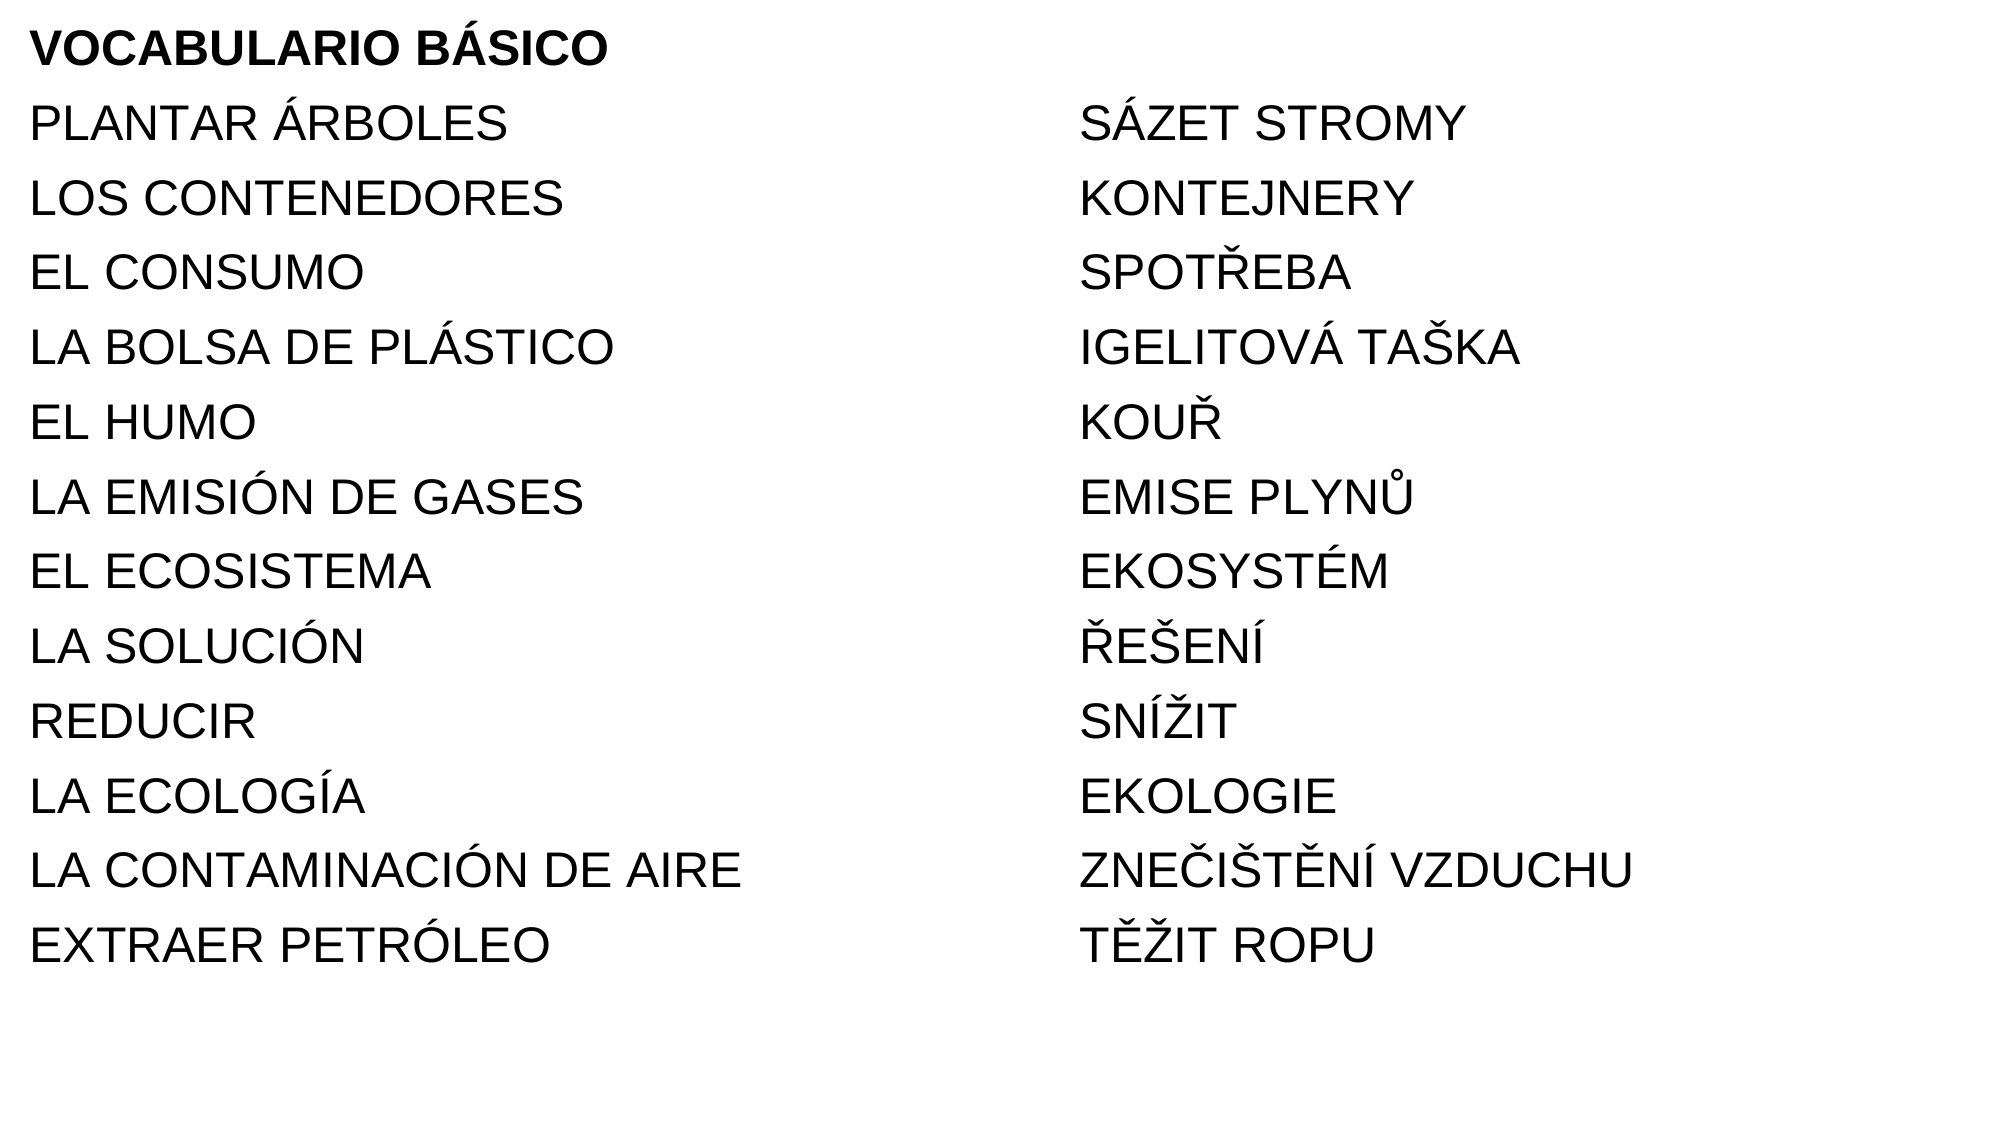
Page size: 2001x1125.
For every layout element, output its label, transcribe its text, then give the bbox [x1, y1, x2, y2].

list VOCABULARIO BÁSICO PLANTAR ÁRBOLES SÁZET STROMY LOS CONTENEDORES KONTEJNERY EL CONSUMO SPOTŘEBA LA BOLSA DE PLÁSTICO IGELITOVÁ TAŠKA EL HUMO KOUŘ LA EMISIÓN DE GASES EMISE PLYNŮ EL ECOSISTEMA EKOSYSTÉM LA SOLUCIÓN ŘEŠENÍ REDUCIR SNÍŽIT LA ECOLOGÍA EKOLOGIE LA CONTAMINACIÓN DE AIRE ZNEČIŠTĚNÍ VZDUCHU EXTRAER PETRÓLEO TĚŽIT ROPU [14, 14, 1972, 1010]
